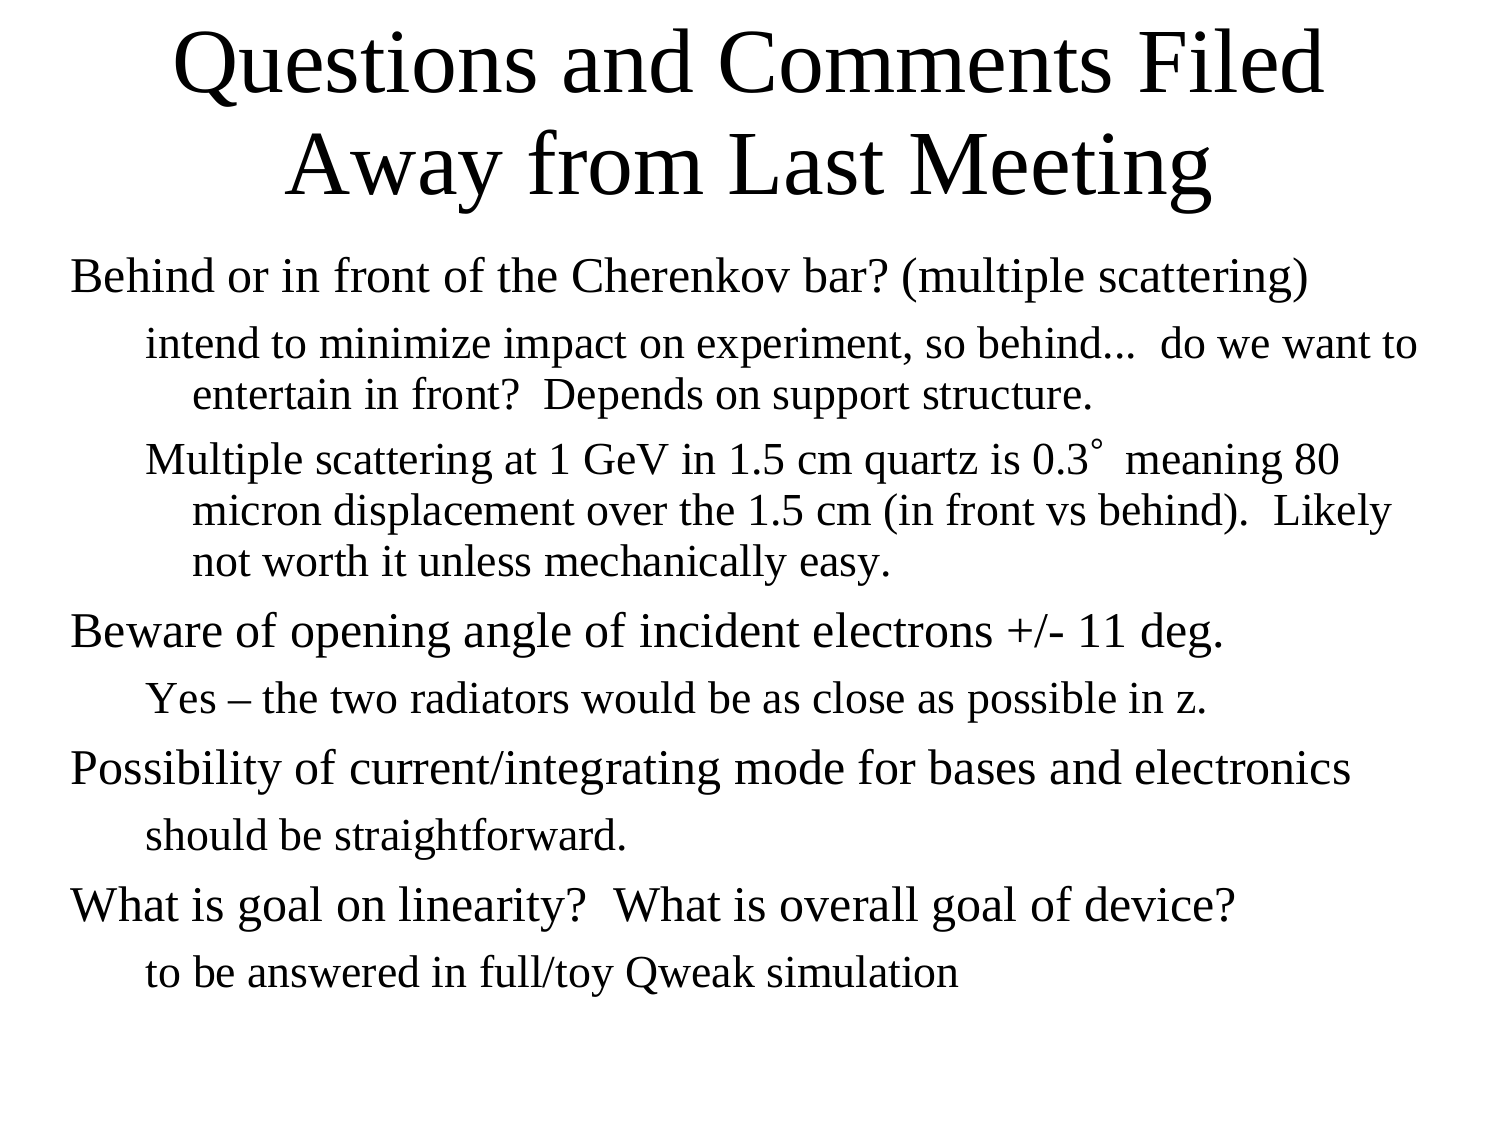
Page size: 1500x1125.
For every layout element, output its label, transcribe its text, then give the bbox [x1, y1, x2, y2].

list Behind or in front of the Cherenkov bar? (multiple scattering) intend to minimize impact on experiment, so behind... do we want to entertain in front? Depends on support structure. Multiple scattering at 1 GeV in 1.5 cm quartz is 0.3˚ meaning 80 micron displacement over the 1.5 cm (in front vs behind). Likely not worth it unless mechanically easy. Beware of opening angle of incident electrons +/- 11 deg. Yes – the two radiators would be as close as possible in z. Possibility of current/integrating mode for bases and electronics should be straightforward. What is goal on linearity? What is overall goal of device? to be answered in full/toy Qweak simulation [70, 248, 1429, 1057]
title Questions and Comments Filed Away from Last Meeting [112, 1, 1388, 224]
